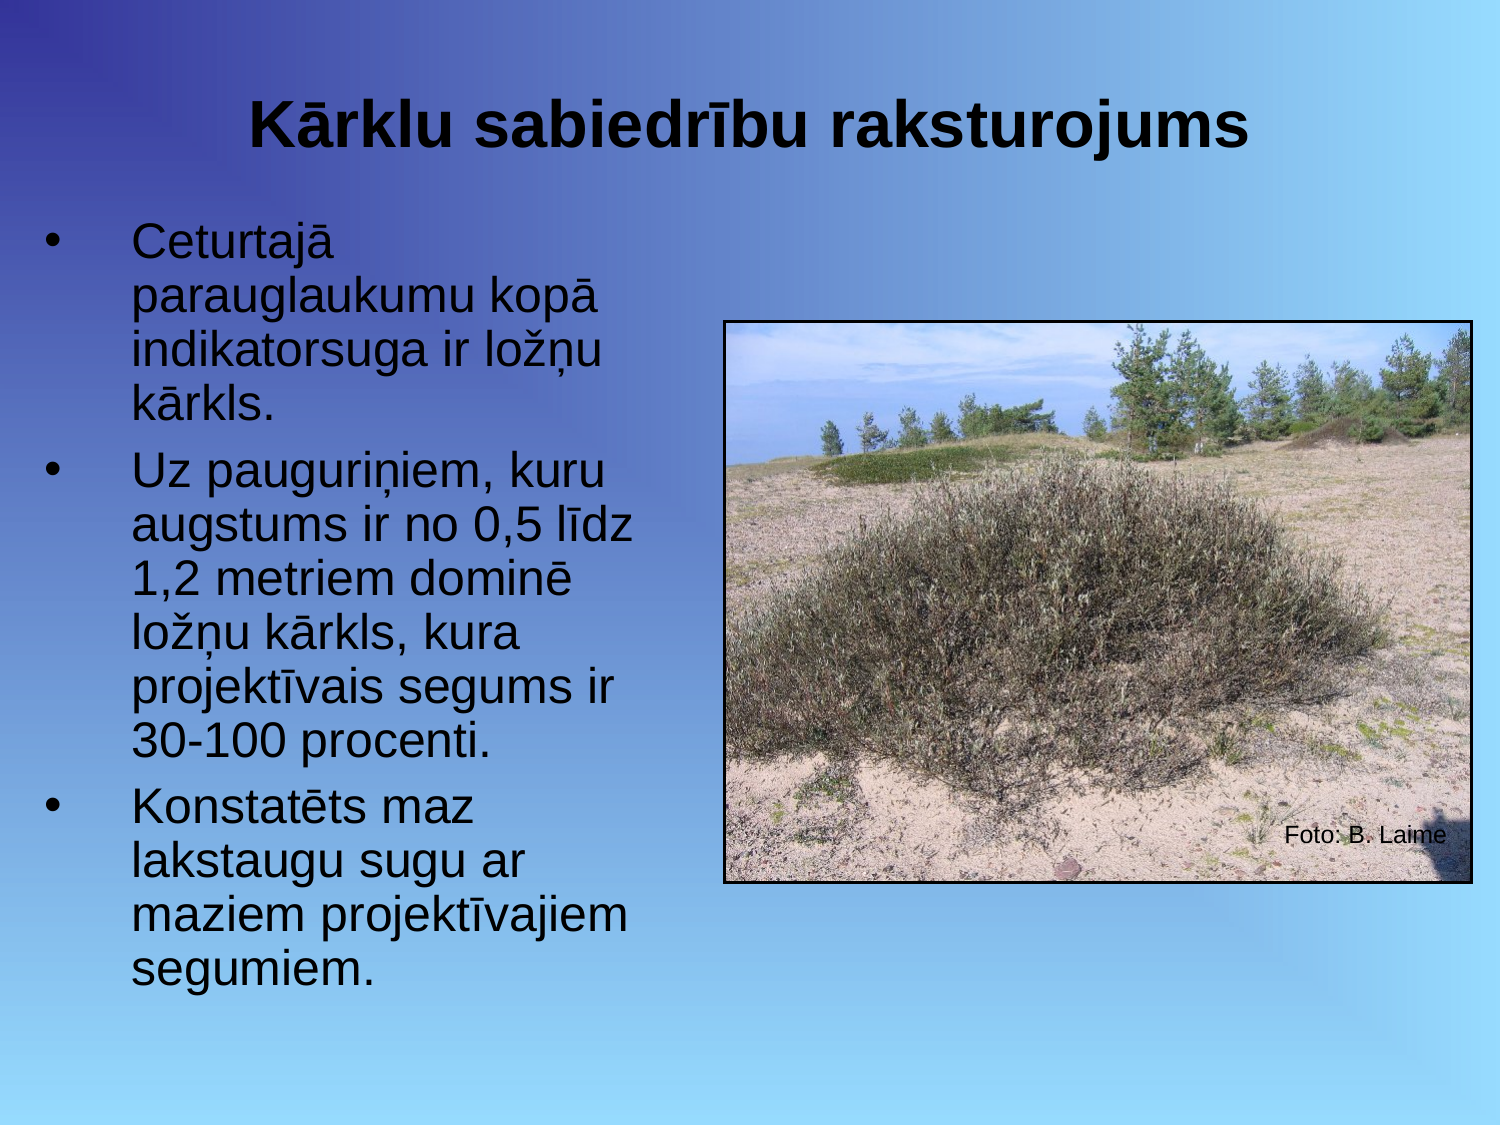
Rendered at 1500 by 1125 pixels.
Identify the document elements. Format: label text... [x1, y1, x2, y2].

picture [0, 0, 1500, 1125]
text_box Foto: B. Laime [1269, 810, 1463, 857]
title Kārklu sabiedrību raksturojums [75, 45, 1426, 197]
list Ceturtajā parauglaukumu kopā indikatorsuga ir ložņu kārkls. Uz pauguriņiem, kuru augstums ir no 0,5 līdz 1,2 metriem dominē ložņu kārkls, kura projektīvais segums ir 30-100 procenti. Konstatēts maz lakstaugu sugu ar maziem projektīvajiem segumiem. [29, 208, 692, 1012]
